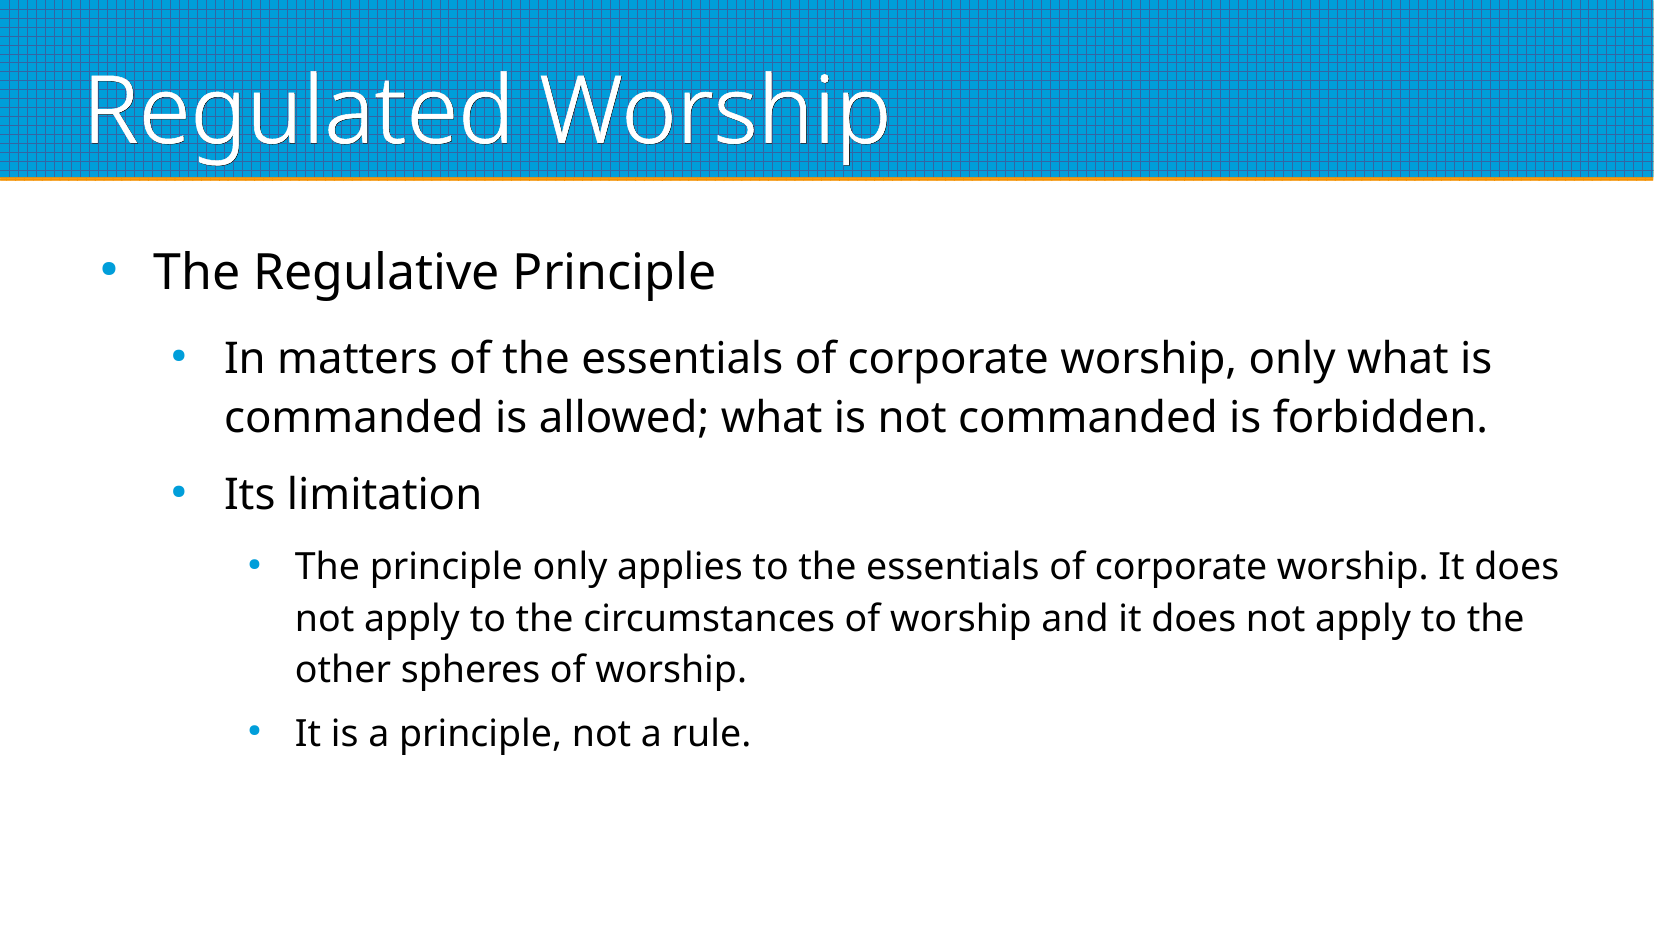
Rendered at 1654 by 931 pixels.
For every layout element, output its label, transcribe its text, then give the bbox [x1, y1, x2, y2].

list The Regulative Principle In matters of the essentials of corporate worship, only what is commanded is allowed; what is not commanded is forbidden. Its limitation The principle only applies to the essentials of corporate worship. It does not apply to the circumstances of worship and it does not apply to the other spheres of worship. It is a principle, not a rule. [82, 236, 1563, 863]
title Regulated Worship [82, 14, 1571, 171]
